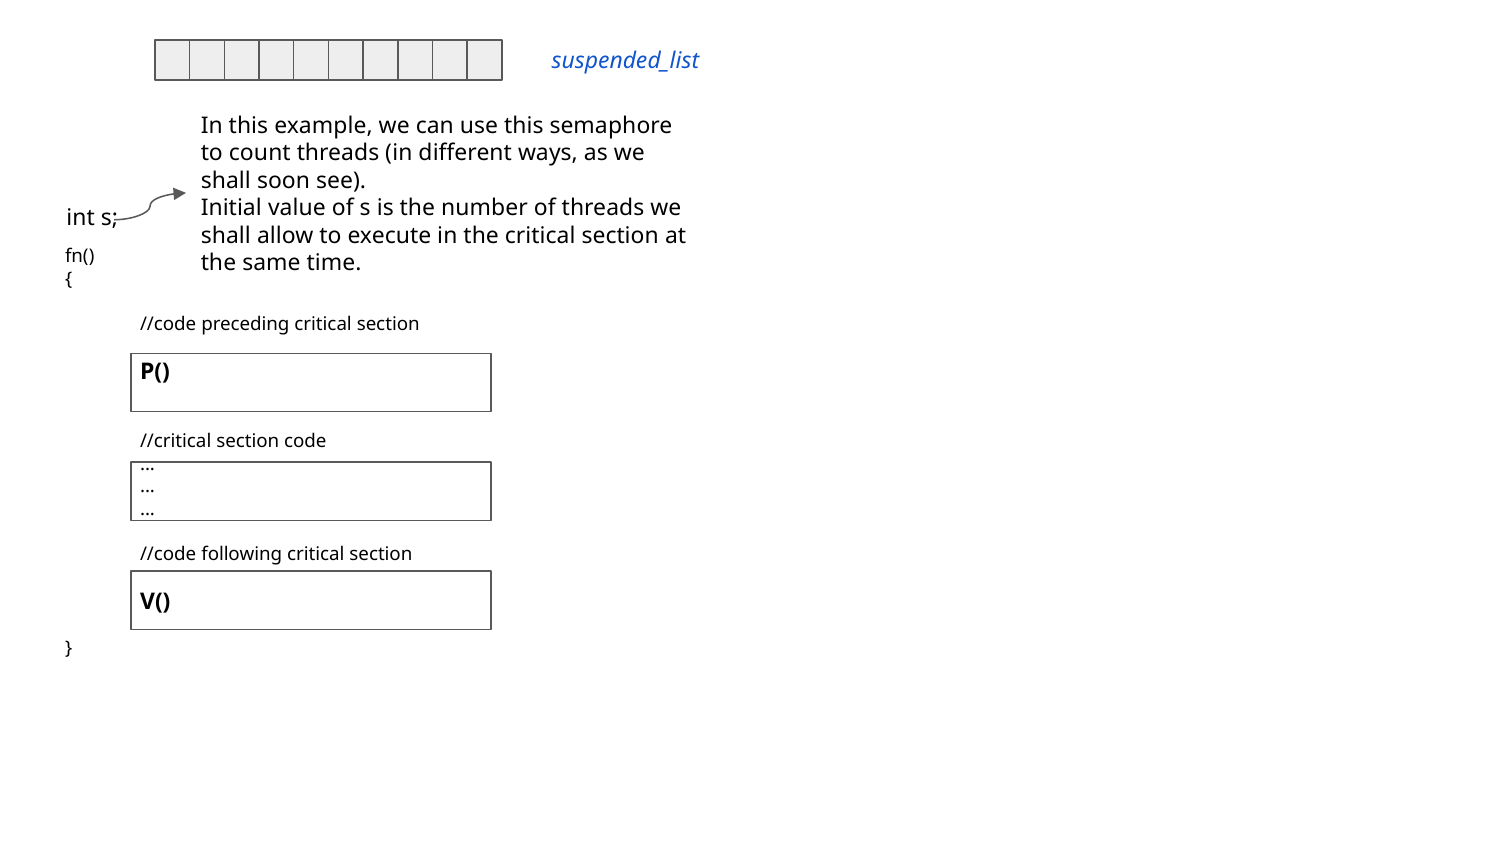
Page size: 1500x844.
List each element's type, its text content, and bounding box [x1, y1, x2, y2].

text_box [154, 39, 502, 80]
text_box In this example, we can use this semaphore to count threads (in different ways, as we shall soon see). Initial value of s is the number of threads we shall allow to execute in the critical section at the same time. [185, 163, 711, 223]
text_box int s; [51, 196, 313, 237]
text_box suspended_list [536, 32, 832, 87]
text_box fn() { //code preceding critical section P() //critical section code ... ... ... //code following critical section V() } [49, 228, 592, 456]
